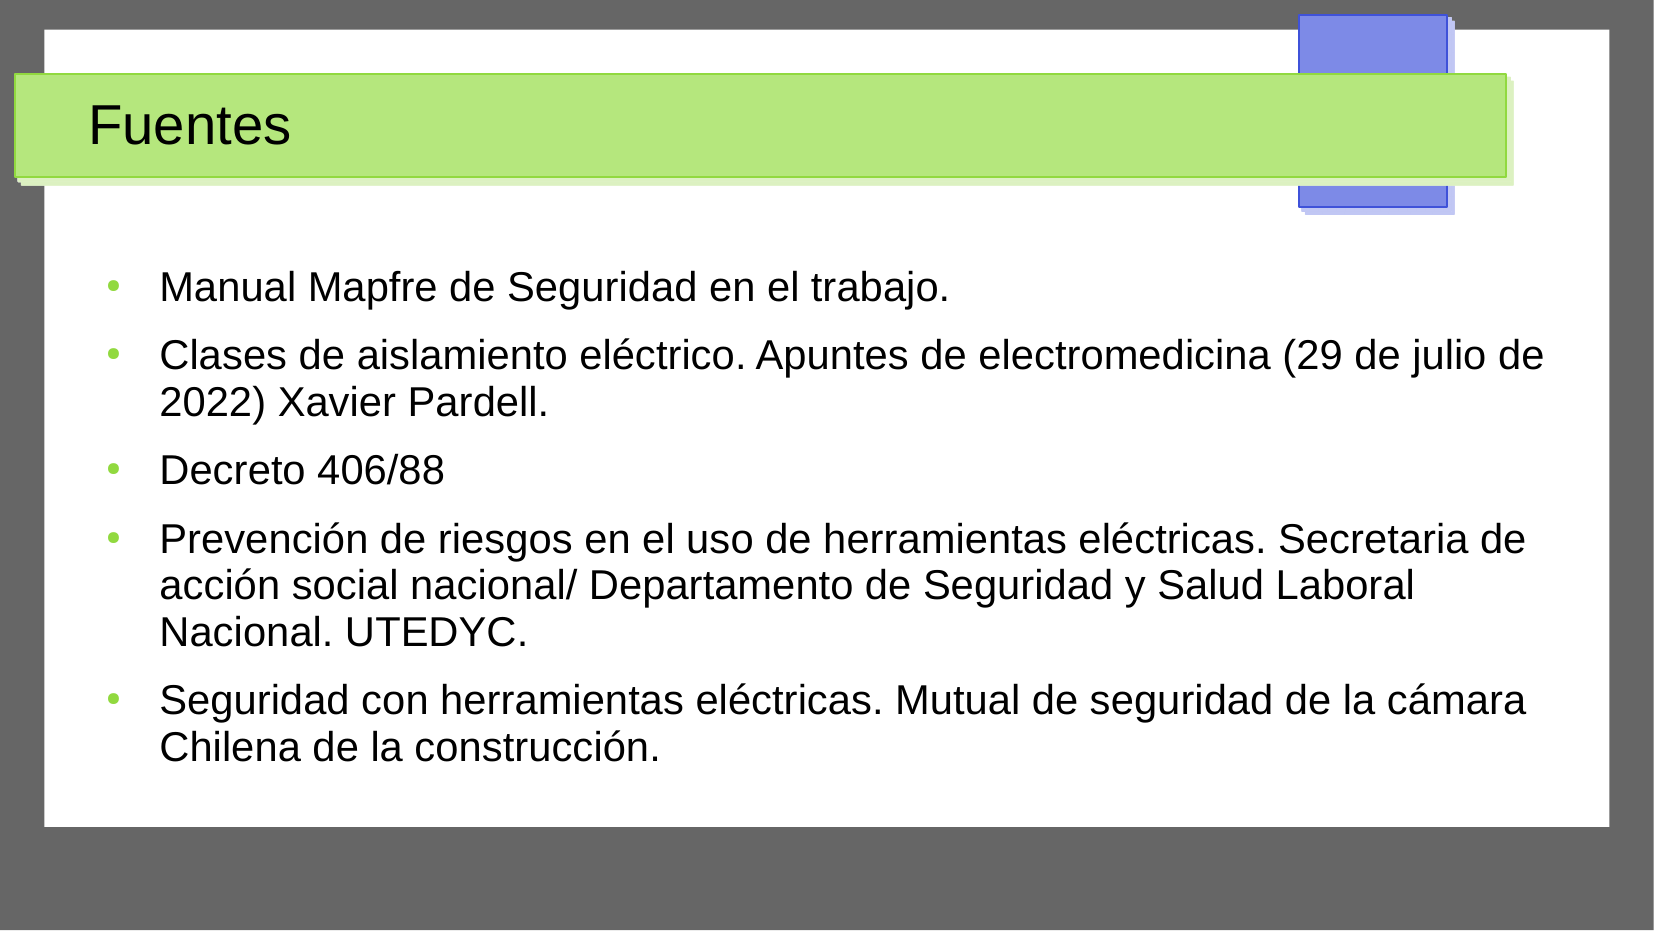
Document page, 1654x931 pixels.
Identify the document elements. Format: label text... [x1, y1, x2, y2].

title Fuentes [88, 73, 1506, 178]
list Manual Mapfre de Seguridad en el trabajo. Clases de aislamiento eléctrico. Apuntes de electromedicina (29 de julio de 2022) Xavier Pardell. Decreto 406/88 Prevención de riesgos en el uso de herramientas eléctricas. Secretaria de acción social nacional/ Departamento de Seguridad y Salud Laboral Nacional. UTEDYC. Seguridad con herramientas eléctricas. Mutual de seguridad de la cámara Chilena de la construcción. [88, 221, 1565, 813]
